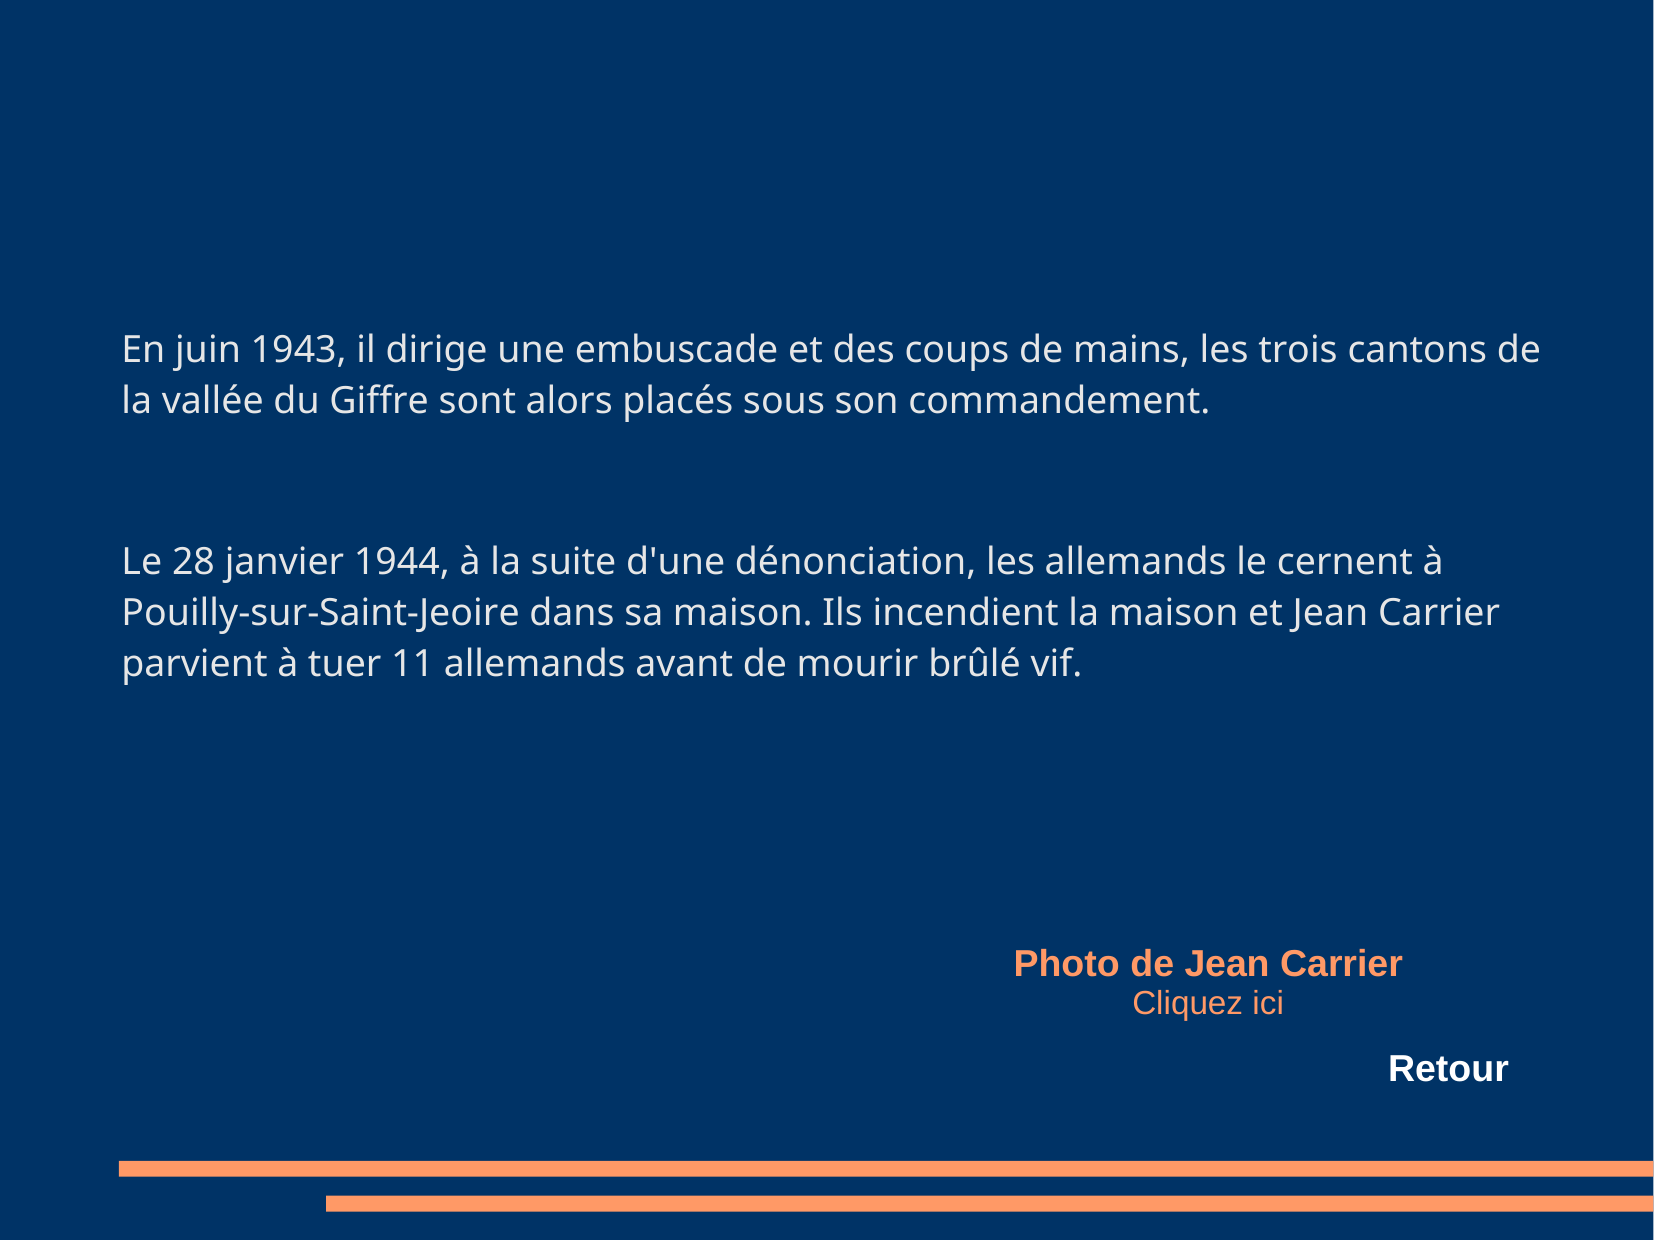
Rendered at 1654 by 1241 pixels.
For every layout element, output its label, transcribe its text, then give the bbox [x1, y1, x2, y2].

text_box Photo de Jean Carrier Cliquez ici [992, 934, 1425, 1042]
list En juin 1943, il dirige une embuscade et des coups de mains, les trois cantons de la vallée du Giffre sont alors placés sous son commandement. Le 28 janvier 1944, à la suite d'une dénonciation, les allemands le cernent à Pouilly-sur-Saint-Jeoire dans sa maison. Ils incendient la maison et Jean Carrier parvient à tuer 11 allemands avant de mourir brûlé vif. [121, 322, 1561, 1042]
text_box Retour [1373, 1040, 1524, 1099]
